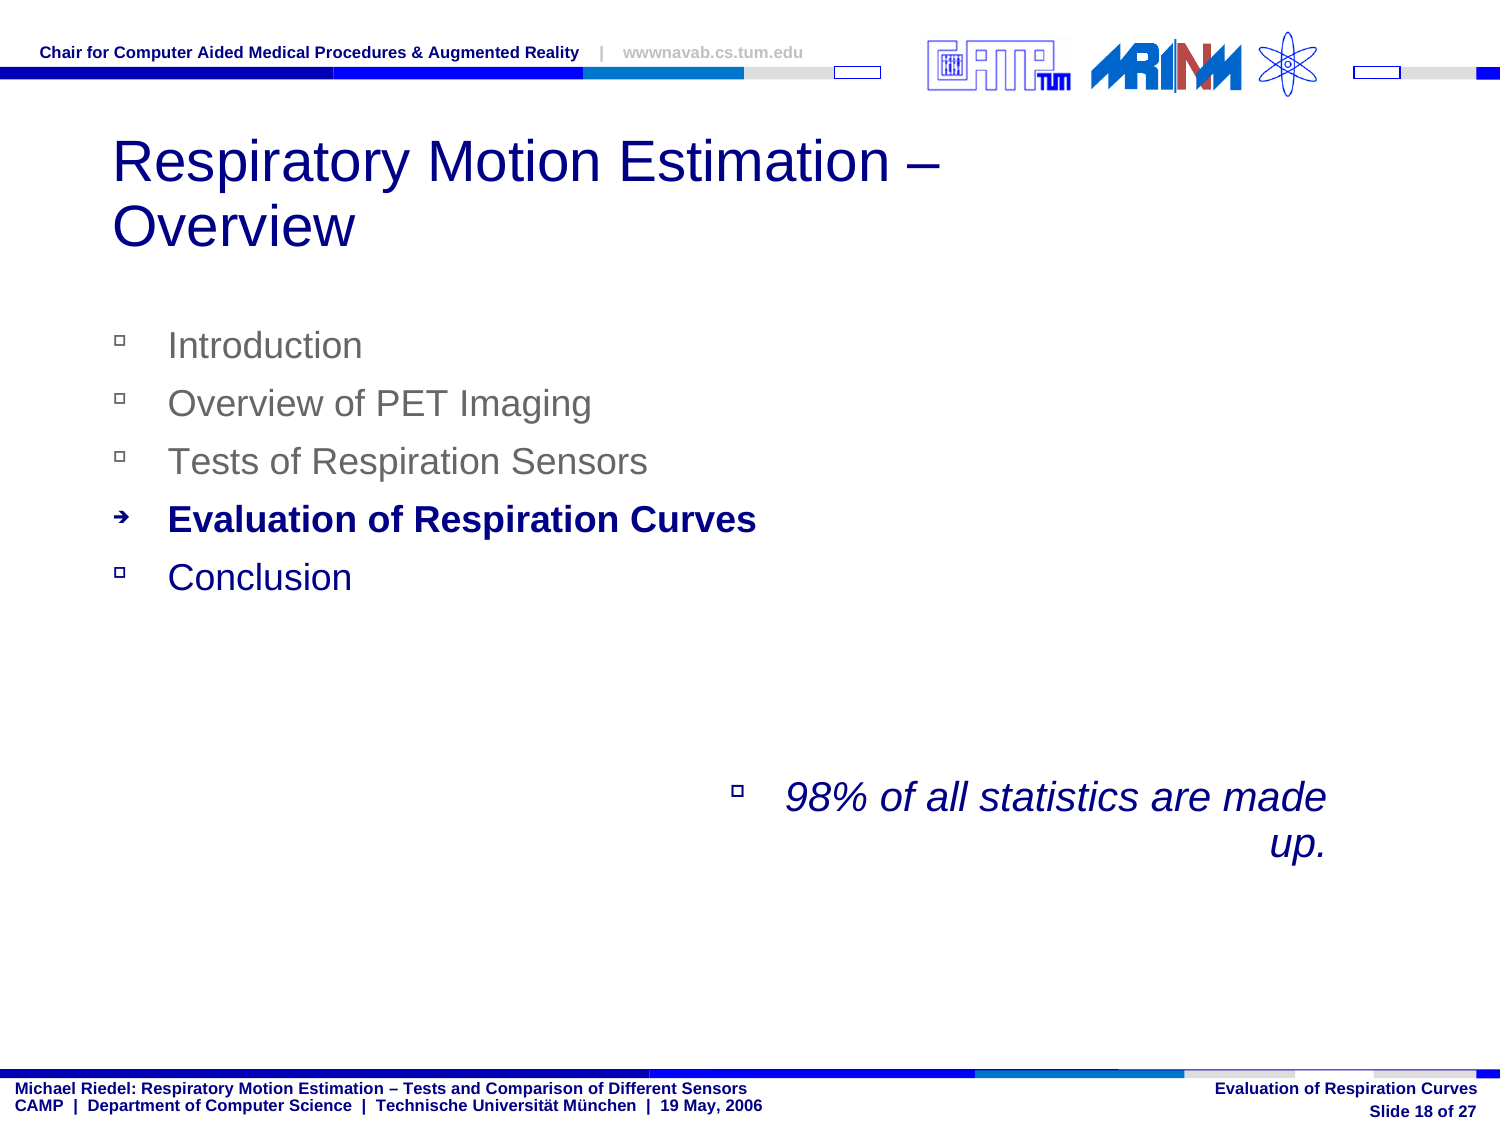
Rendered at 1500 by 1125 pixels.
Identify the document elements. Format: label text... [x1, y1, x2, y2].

picture [923, 37, 1074, 95]
list Introduction Overview of PET Imaging Tests of Respiration Sensors Evaluation of Respiration Curves Conclusion [112, 324, 1387, 1037]
picture [1258, 31, 1317, 97]
list 98% of all statistics are made up. [691, 773, 1328, 849]
title Respiratory Motion Estimation – Overview [112, 112, 1387, 276]
text_box Evaluation of Respiration Curves [1199, 1073, 1493, 1107]
